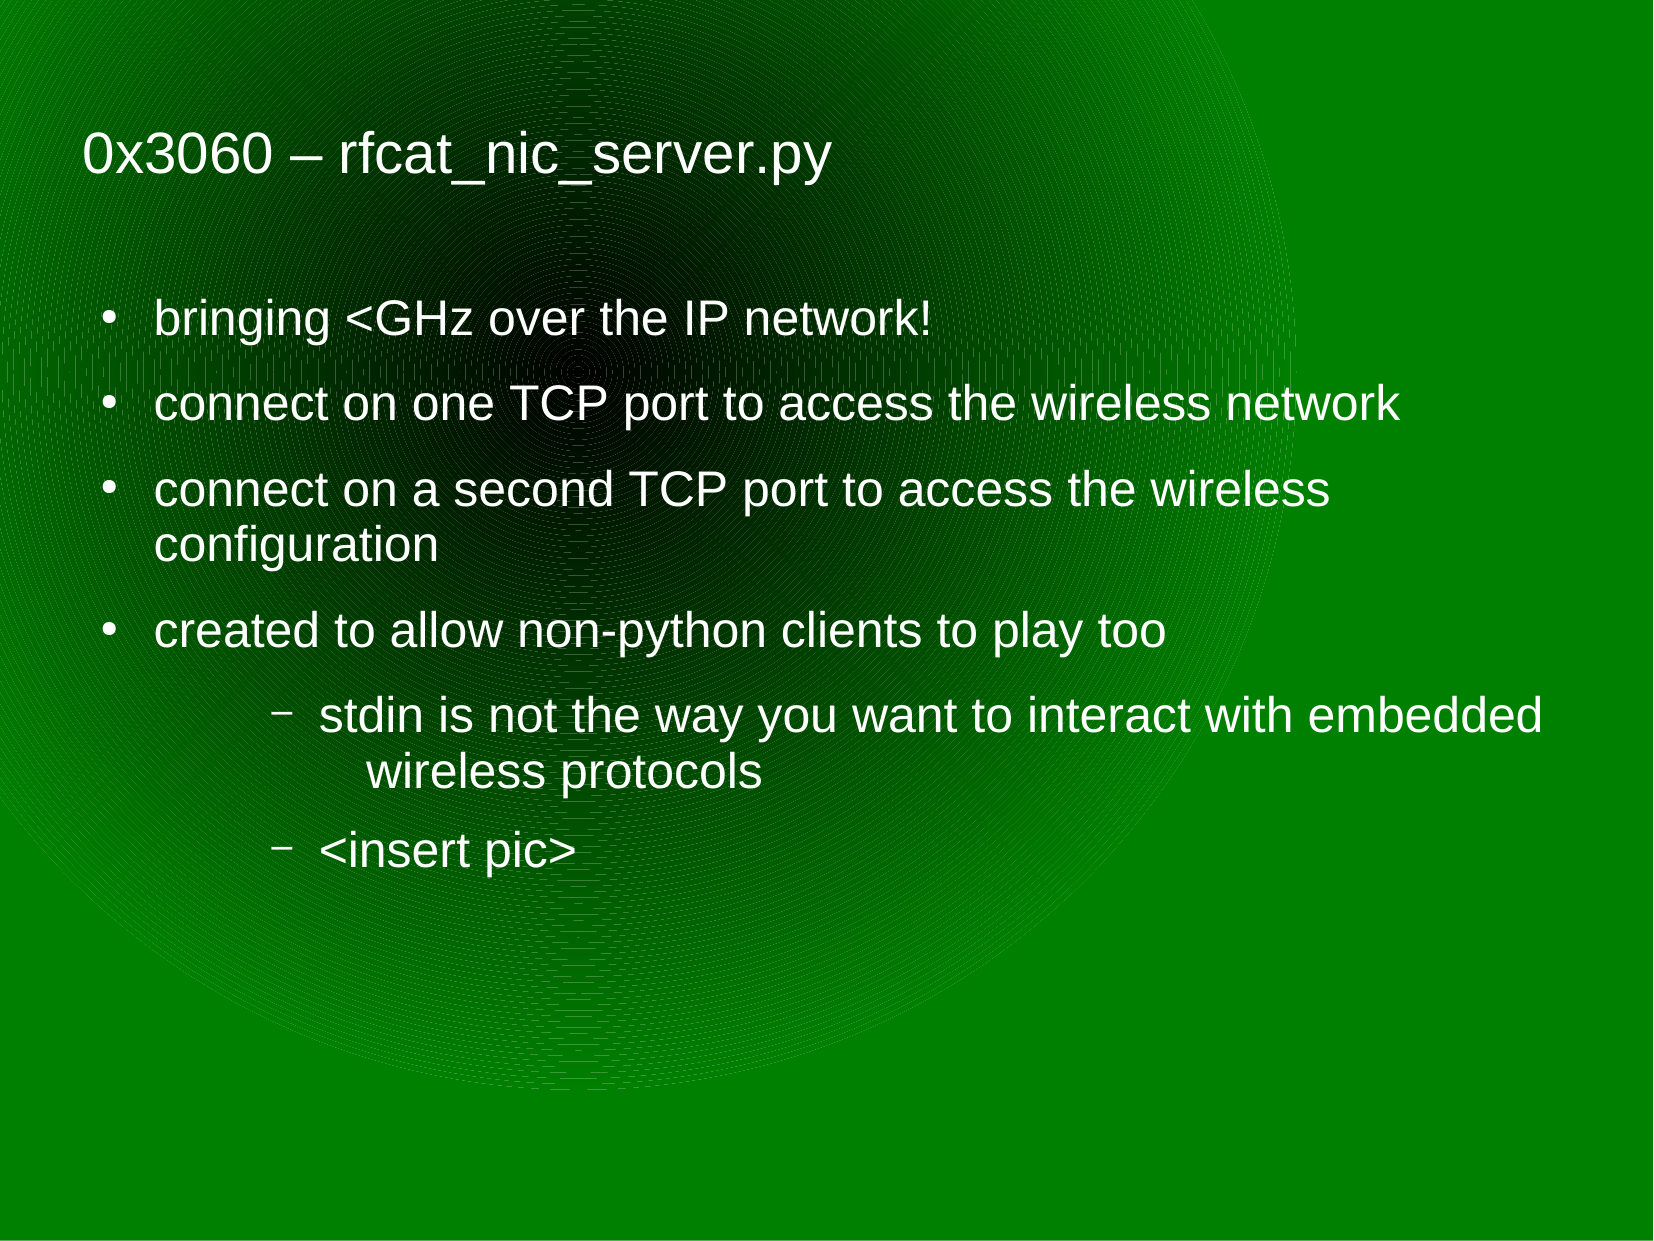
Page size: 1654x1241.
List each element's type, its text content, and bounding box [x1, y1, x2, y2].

title 0x3060 – rfcat_nic_server.py [82, 49, 1571, 257]
list bringing <GHz over the IP network! connect on one TCP port to access the wireless network connect on a second TCP port to access the wireless configuration created to allow non-python clients to play too stdin is not the way you want to interact with embedded wireless protocols <insert pic> [82, 290, 1571, 1109]
